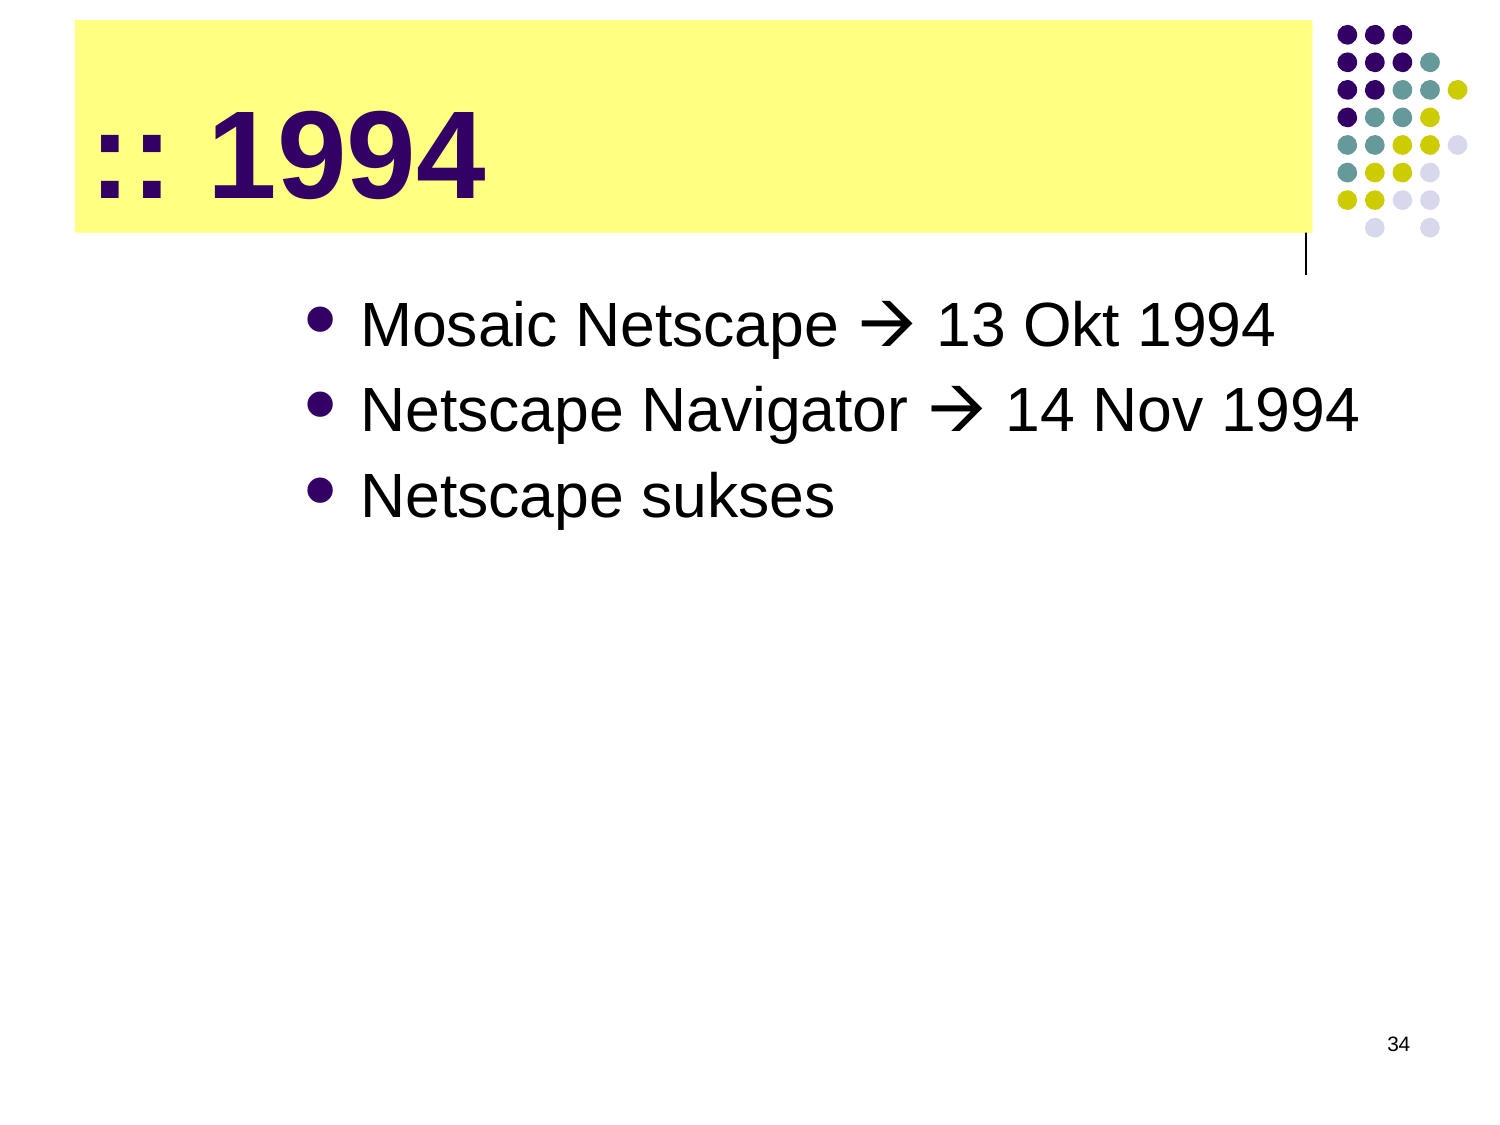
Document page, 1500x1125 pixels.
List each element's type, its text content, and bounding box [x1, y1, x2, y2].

list Mosaic Netscape  13 Okt 1994 Netscape Navigator  14 Nov 1994 Netscape sukses [289, 282, 1425, 1006]
title :: 1994 [74, 20, 1313, 233]
